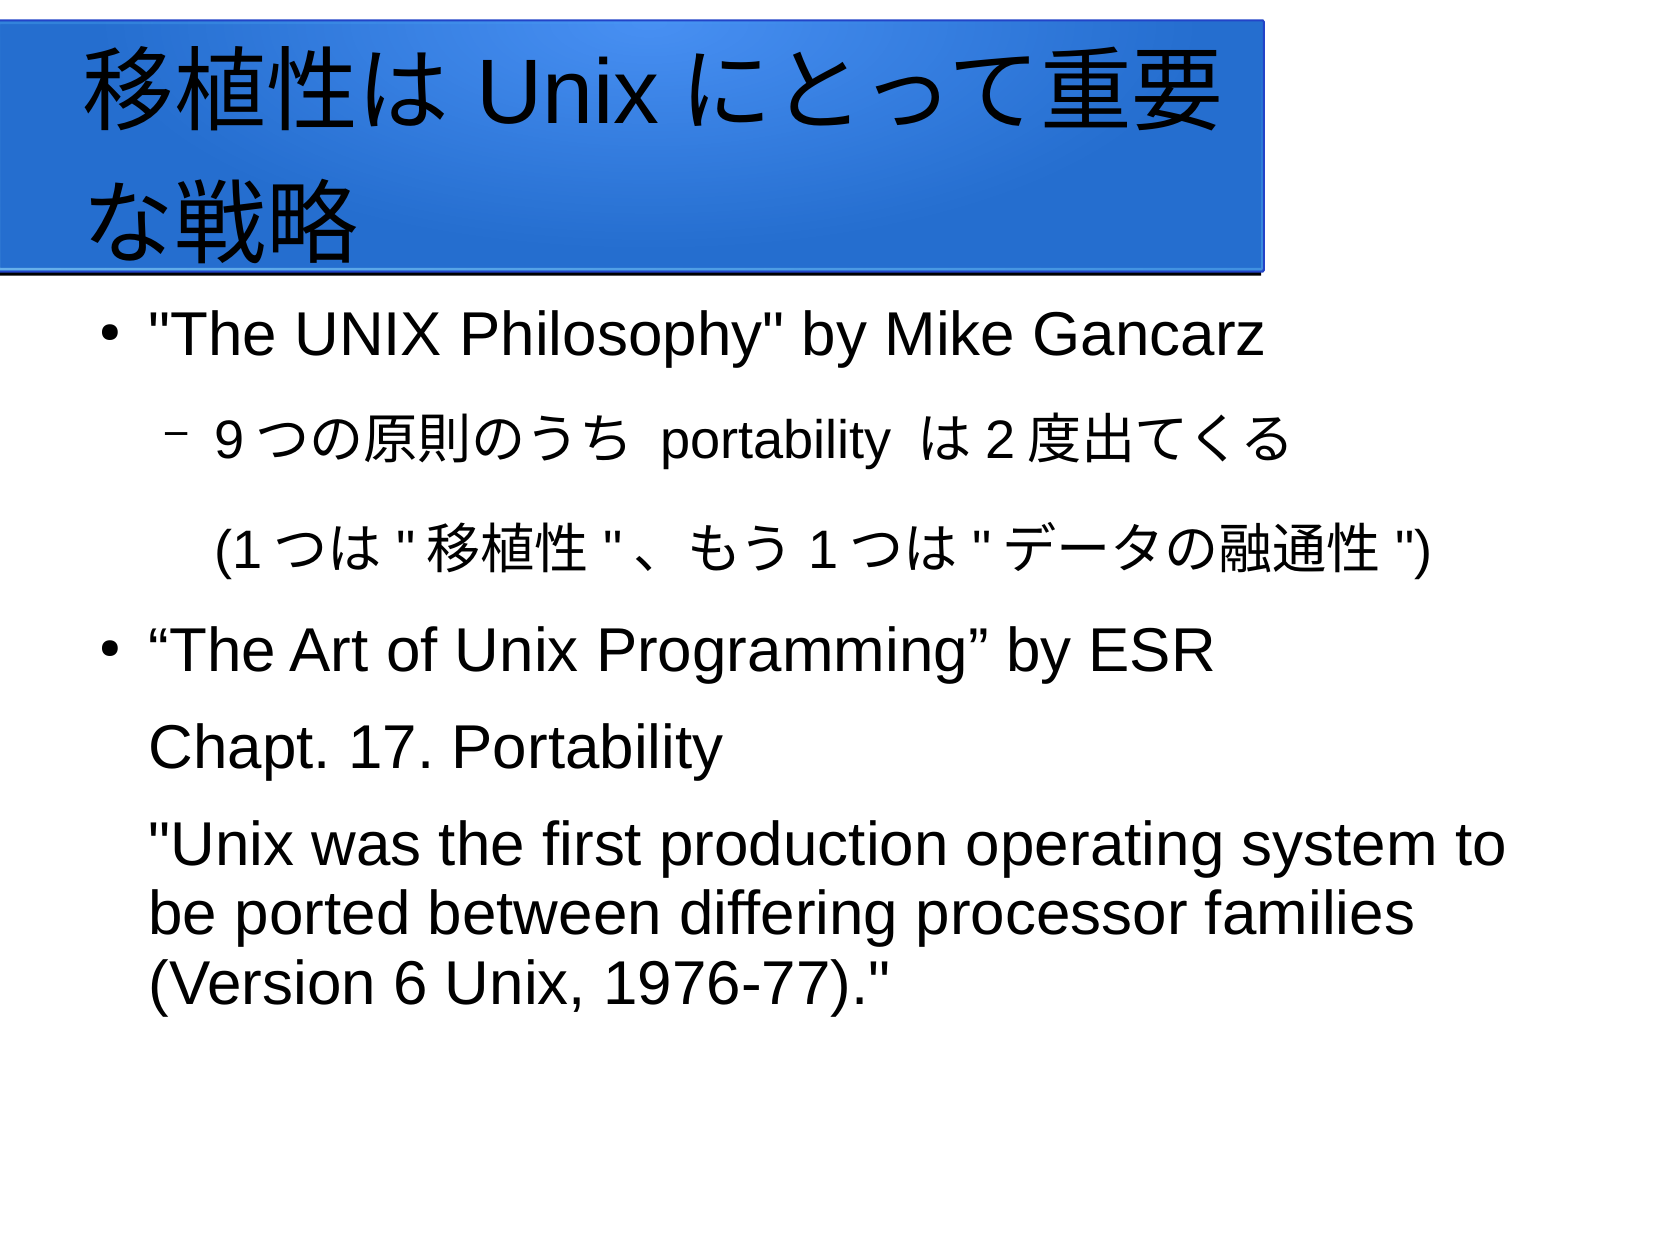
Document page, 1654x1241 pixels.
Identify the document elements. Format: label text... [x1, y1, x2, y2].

title 移植性はUnixにとって重要な戦略 [82, 24, 1235, 275]
list "The UNIX Philosophy" by Mike Gancarz 9つの原則のうち portability は2度出てくる (1つは"移植性"、もう1つは"データの融通性") “The Art of Unix Programming” by ESR Chapt. 17. Portability "Unix was the first production operating system to be ported between differing processor families (Version 6 Unix, 1976-77)." [82, 299, 1571, 1019]
